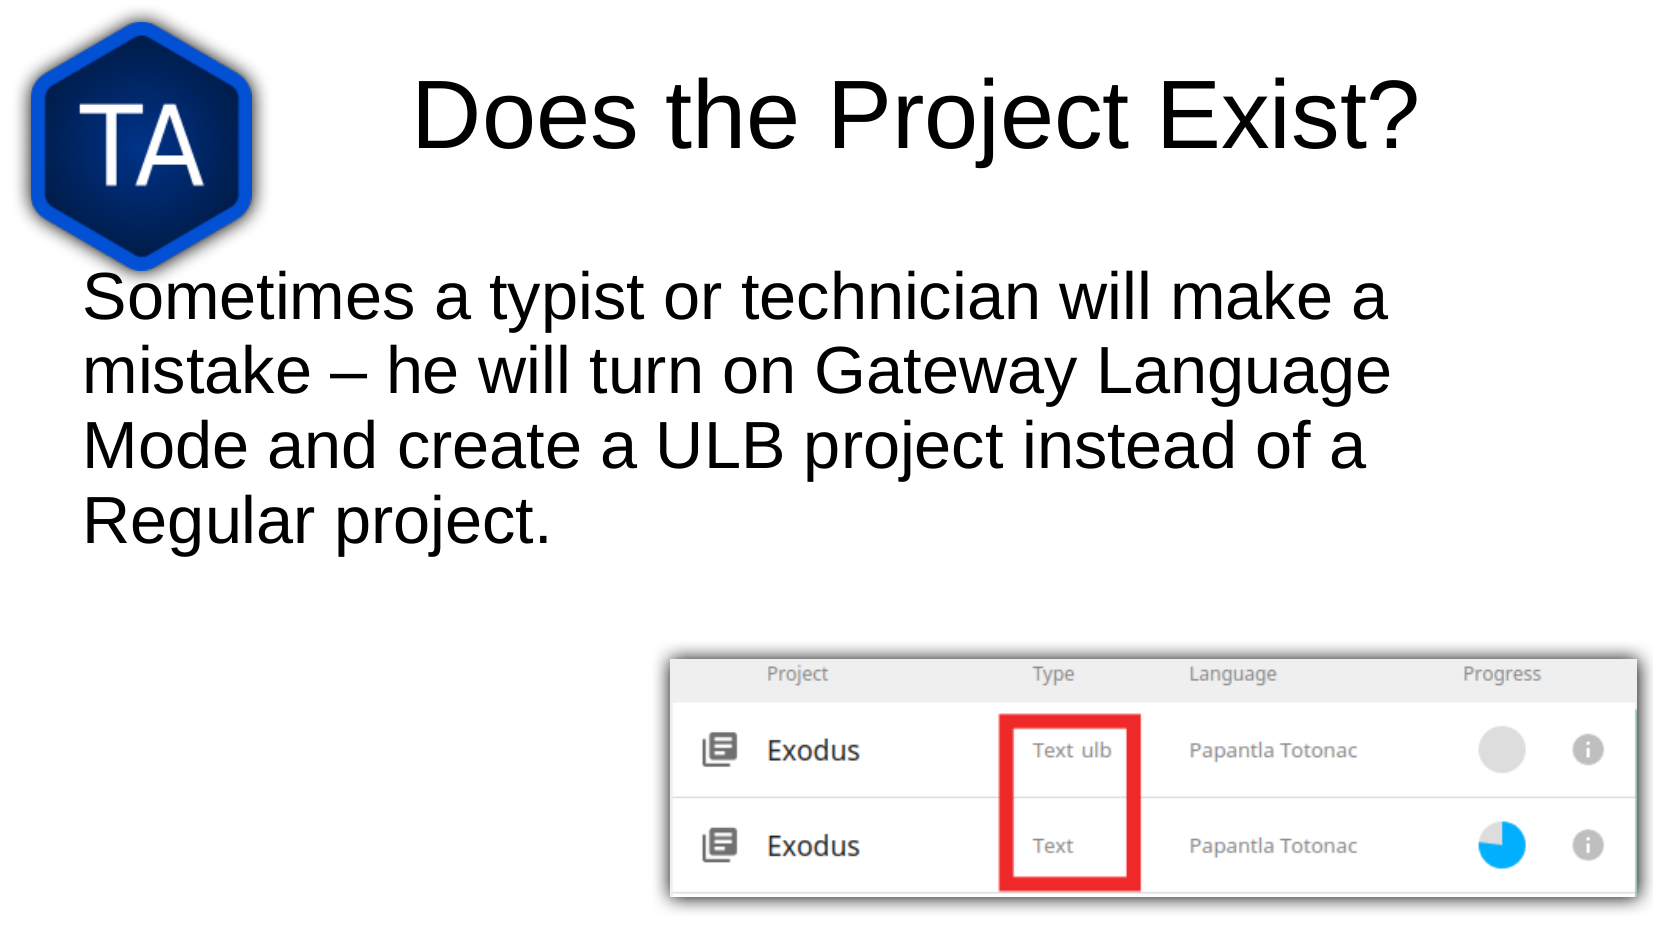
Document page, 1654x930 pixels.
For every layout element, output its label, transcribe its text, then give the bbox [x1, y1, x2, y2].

title Does the Project Exist? [263, 37, 1571, 193]
picture [31, 22, 252, 271]
list Sometimes a typist or technician will make a mistake – he will turn on Gateway Language Mode and create a ULB project instead of a Regular project. [82, 258, 1571, 757]
picture [670, 659, 1637, 897]
